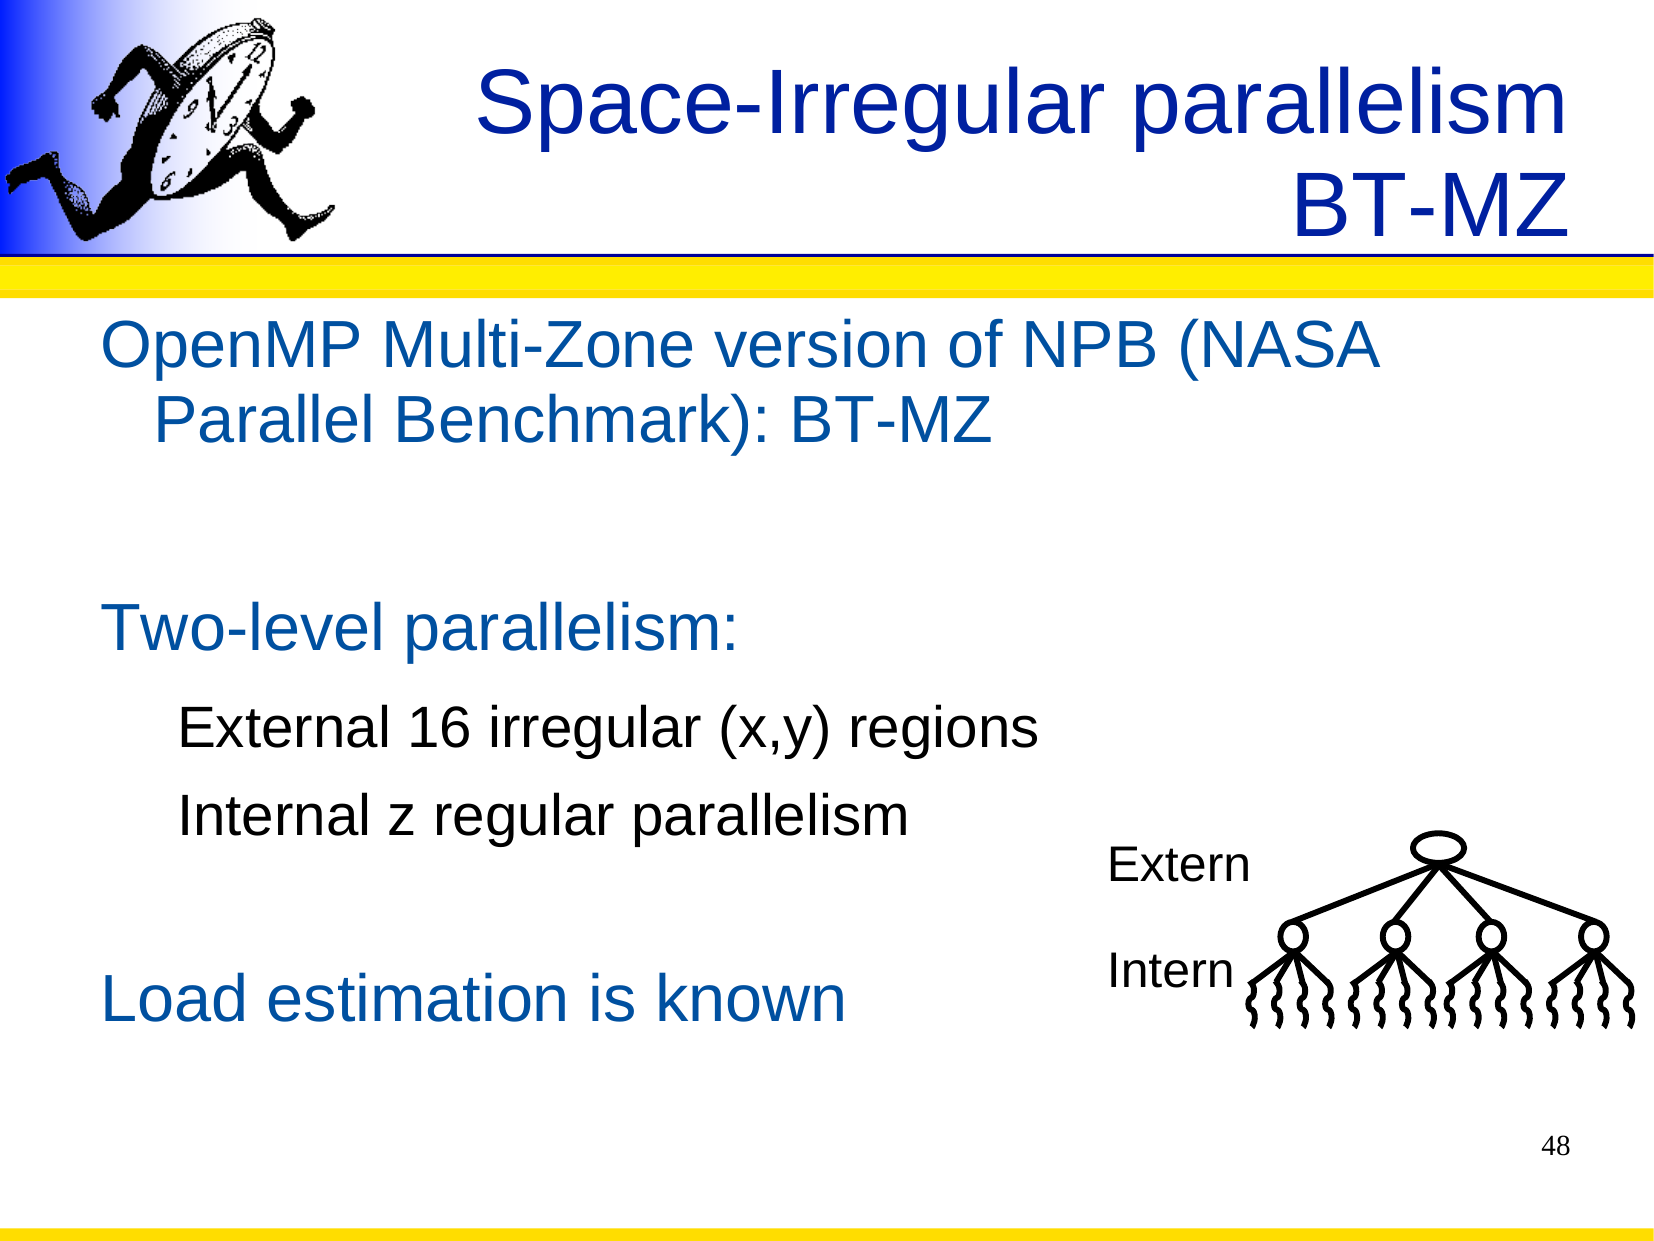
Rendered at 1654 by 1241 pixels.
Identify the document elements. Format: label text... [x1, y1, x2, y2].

text_box [1478, 921, 1505, 951]
list OpenMP Multi-Zone version of NPB (NASA Parallel Benchmark): BT-MZ Two-level parallelism: External 16 irregular (x,y) regions Internal z regular parallelism Load estimation is known [82, 307, 1571, 1111]
text_box [1581, 922, 1607, 951]
picture [4, 9, 343, 253]
text_box [1382, 922, 1409, 951]
title Space-Irregular parallelism BT-MZ [372, 50, 1571, 256]
text_box Intern [1092, 935, 1250, 1006]
text_box Extern [1092, 828, 1267, 900]
text_box [1412, 833, 1465, 863]
text_box [1280, 922, 1307, 951]
